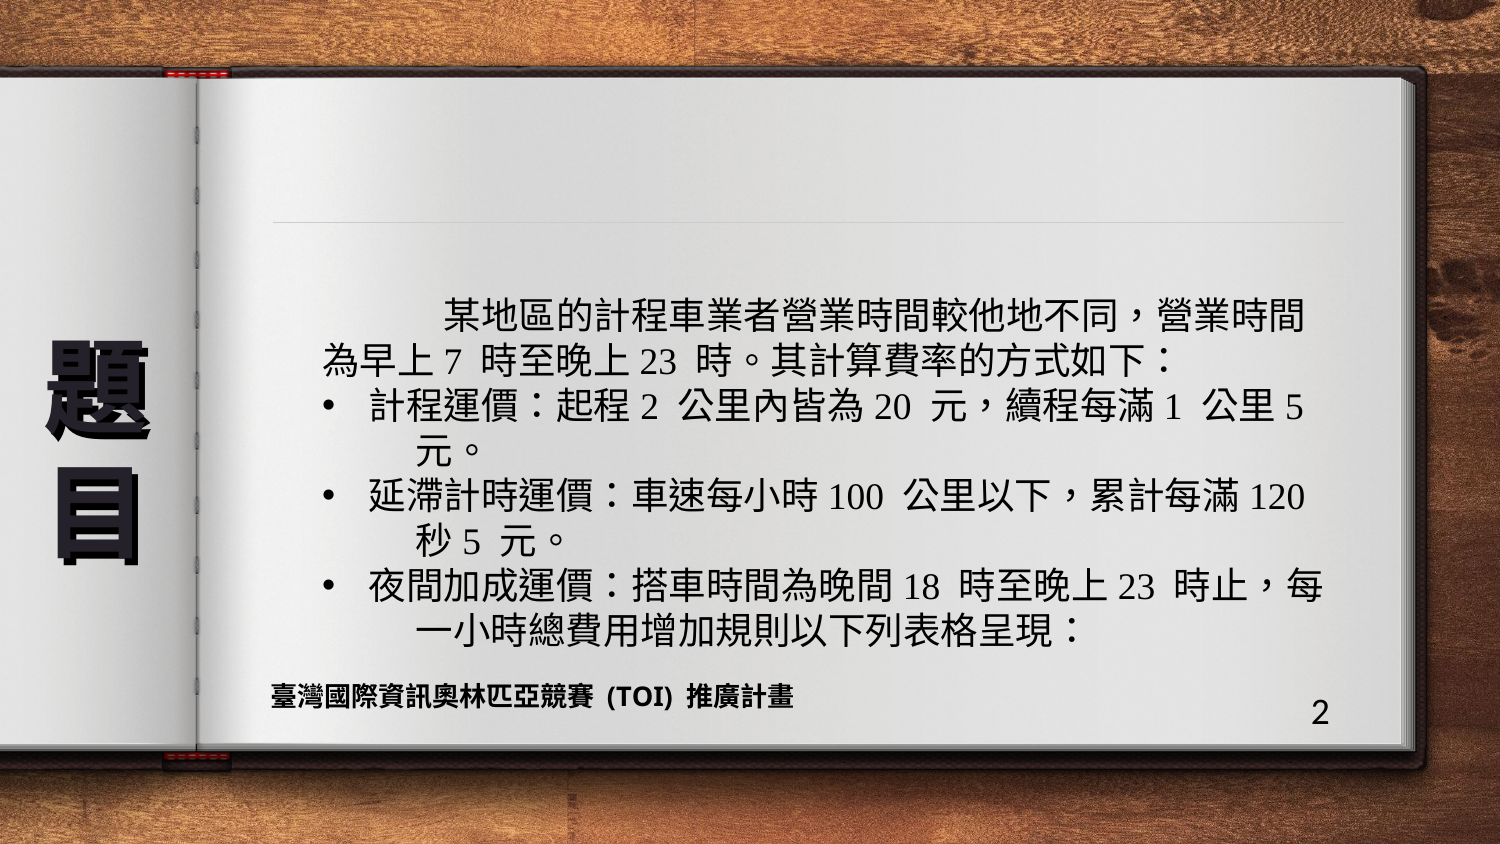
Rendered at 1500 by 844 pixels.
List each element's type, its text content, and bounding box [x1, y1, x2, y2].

text_box [1295, 672, 1386, 737]
text_box 某地區的計程車業者營業時間較他地不同，營業時間為早上7 時至晚上23 時。其計算費率的方式如下： 計程運價：起程2 公里內皆為20 元，續程每滿1 公里5 元。 延滯計時運價：車速每小時100 公里以下，累計每滿120 秒5 元。 夜間加成運價：搭車時間為晚間18 時至晚上23 時止，每一小時總費用增加規則以下列表格呈現： [307, 240, 1341, 705]
title 題 目 [28, 306, 210, 552]
